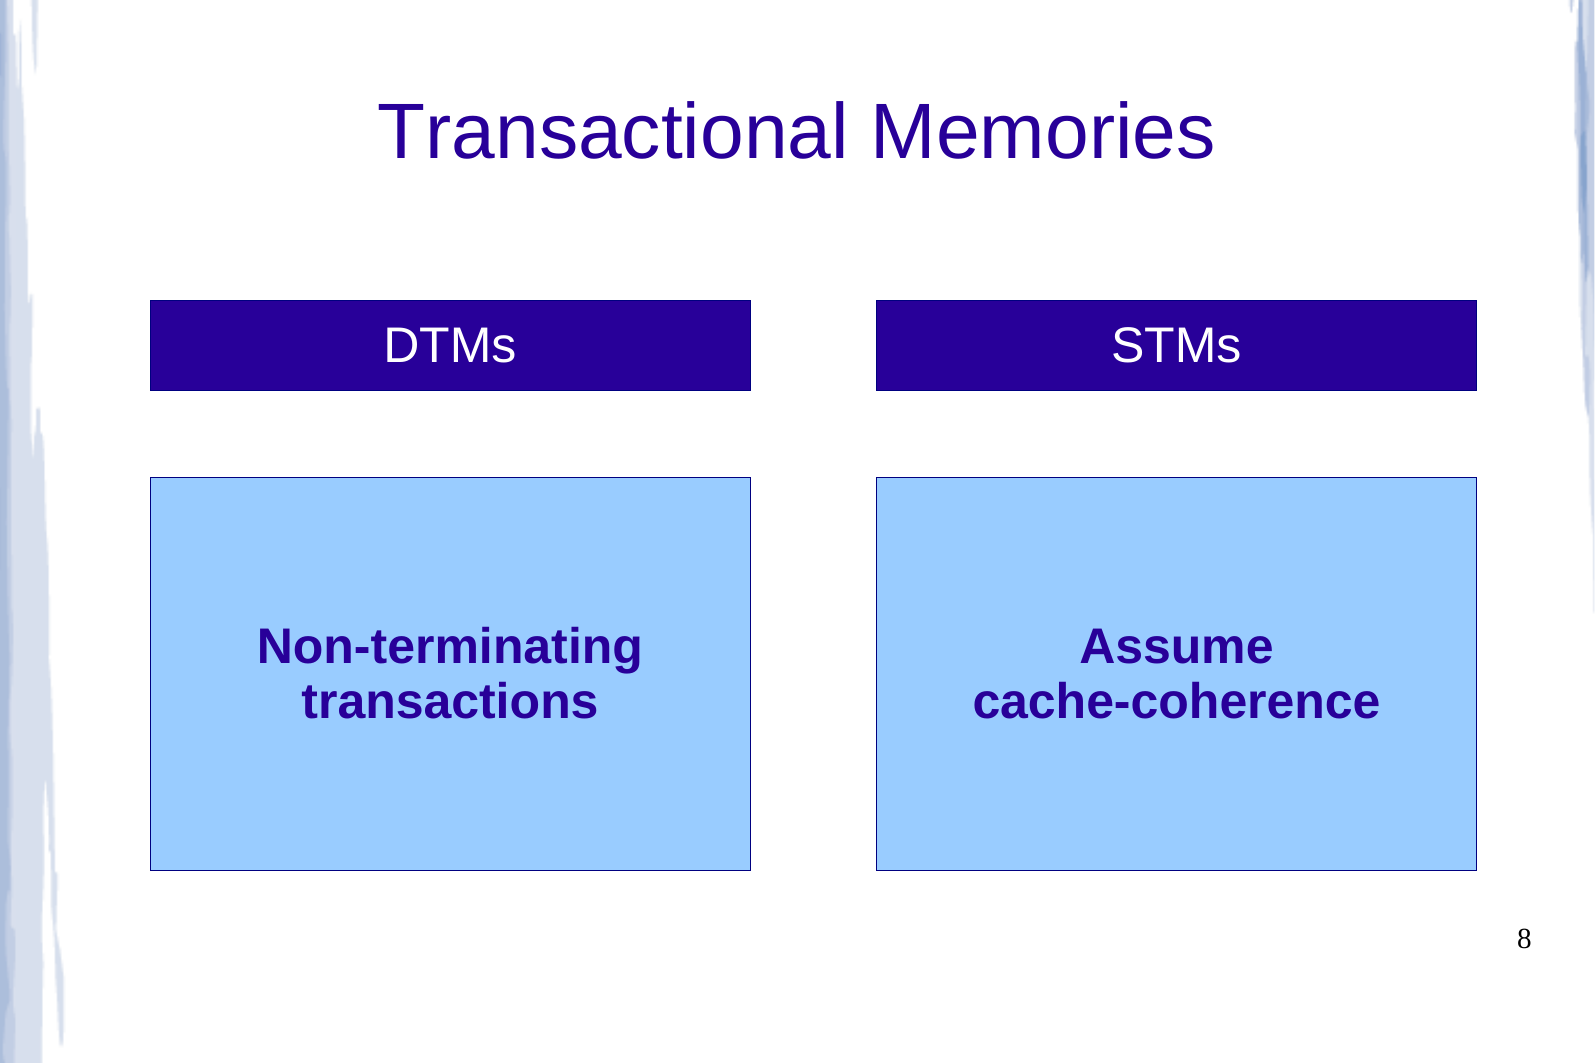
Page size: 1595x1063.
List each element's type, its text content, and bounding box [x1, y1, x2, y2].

text_box Non-terminating transactions [150, 477, 751, 871]
picture [0, 0, 1595, 1063]
title Transactional Memories [79, 42, 1515, 220]
text_box STMs [876, 300, 1477, 391]
text_box DTMs [150, 300, 751, 391]
text_box Assume cache-coherence [876, 477, 1477, 871]
